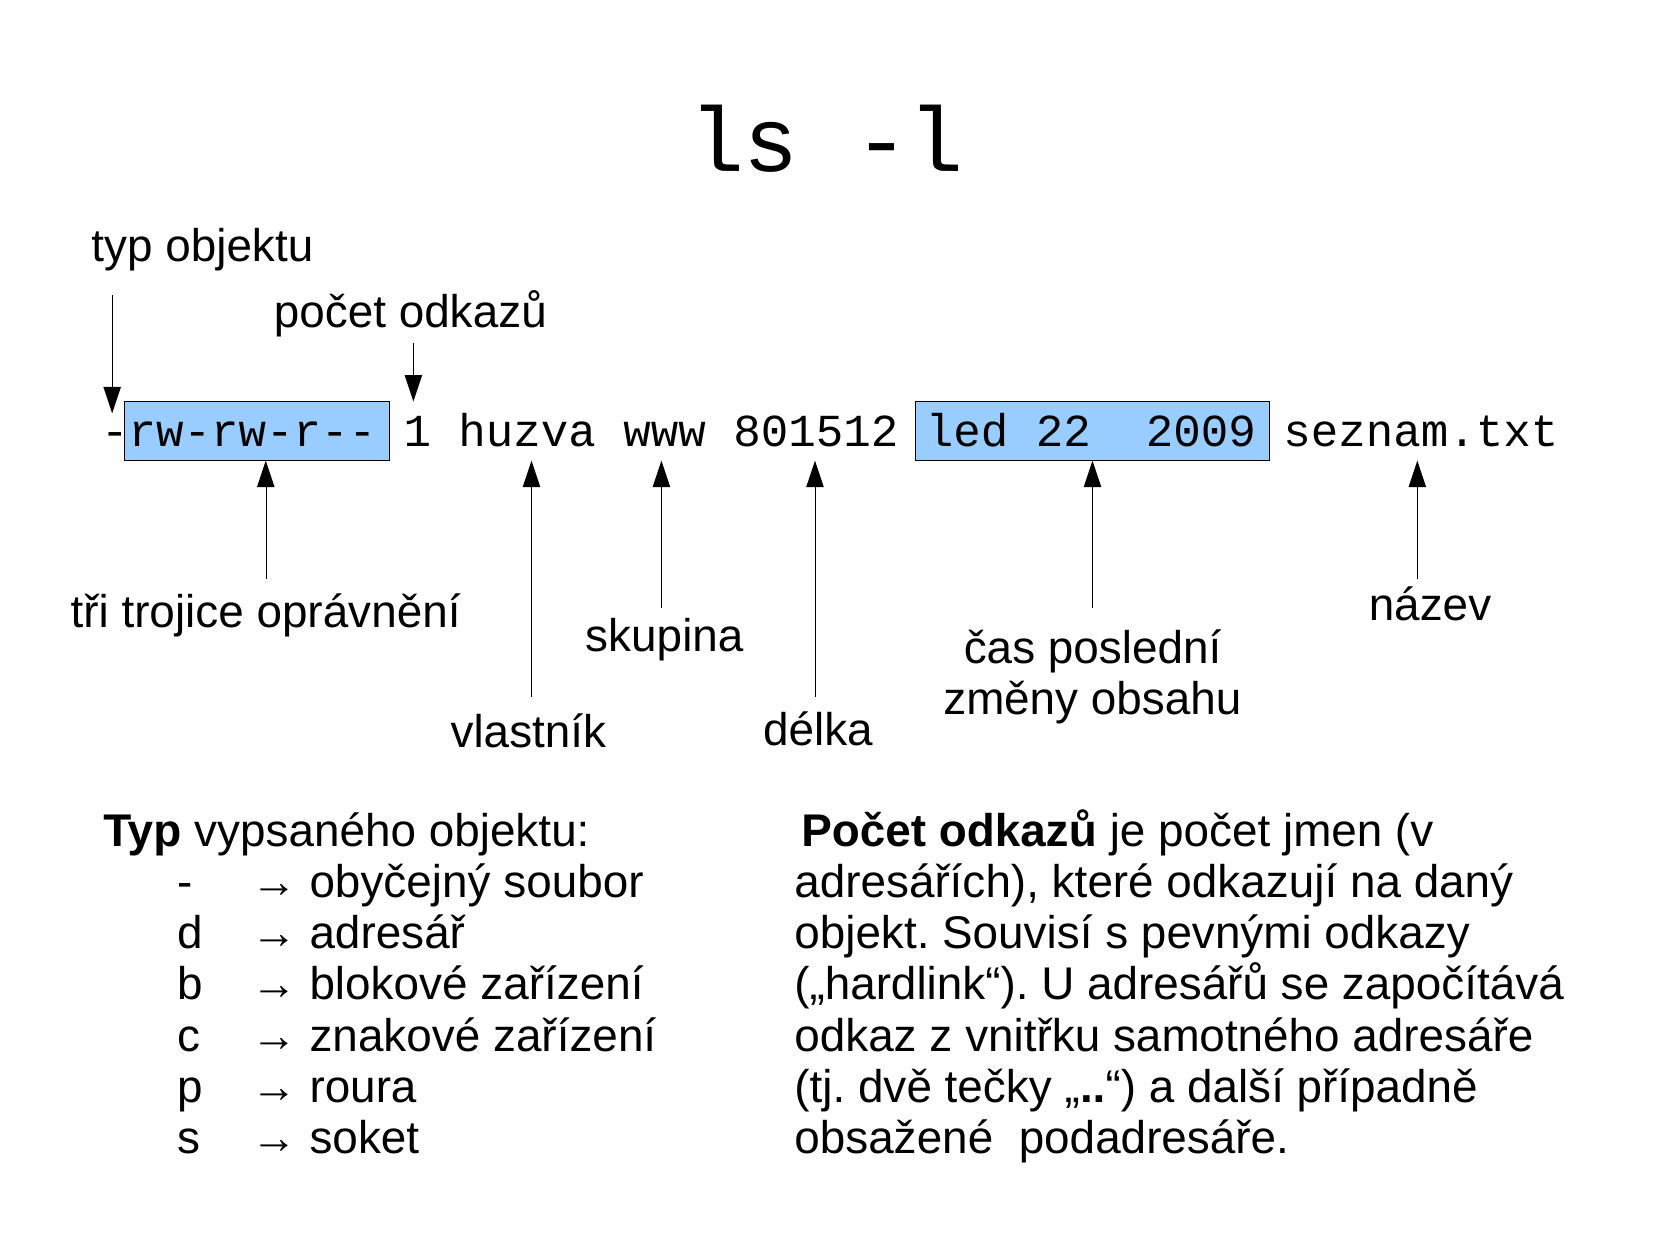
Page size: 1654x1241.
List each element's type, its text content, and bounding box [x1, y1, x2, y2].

text_box vlastník [425, 698, 632, 765]
text_box čas poslední změny obsahu [915, 614, 1270, 732]
text_box skupina [561, 602, 768, 669]
text_box Počet odkazů je počet jmen (v adresářích), které odkazují na daný objekt. Souvisí s pevnými odkazy („hardlink“). U adresářů se započítává odkaz z vnitřku samotného adresáře (tj. dvě tečky „..“) a další případně obsažené podadresáře. [779, 797, 1595, 1171]
text_box Typ vypsaného objektu: - → obyčejný soubor d → adresář b → blokové zařízení c → znakové zařízení p → roura s → soket [88, 797, 768, 1171]
text_box -rw-rw-r-- 1 huzva www 801512 led 22 2009 seznam.txt [76, 401, 1583, 469]
text_box název [1354, 571, 1507, 639]
text_box počet odkazů [248, 278, 573, 345]
text_box délka [744, 696, 892, 763]
text_box tři trojice oprávnění [47, 578, 485, 645]
text_box typ objektu [76, 212, 355, 279]
title ls -l [82, 50, 1571, 244]
